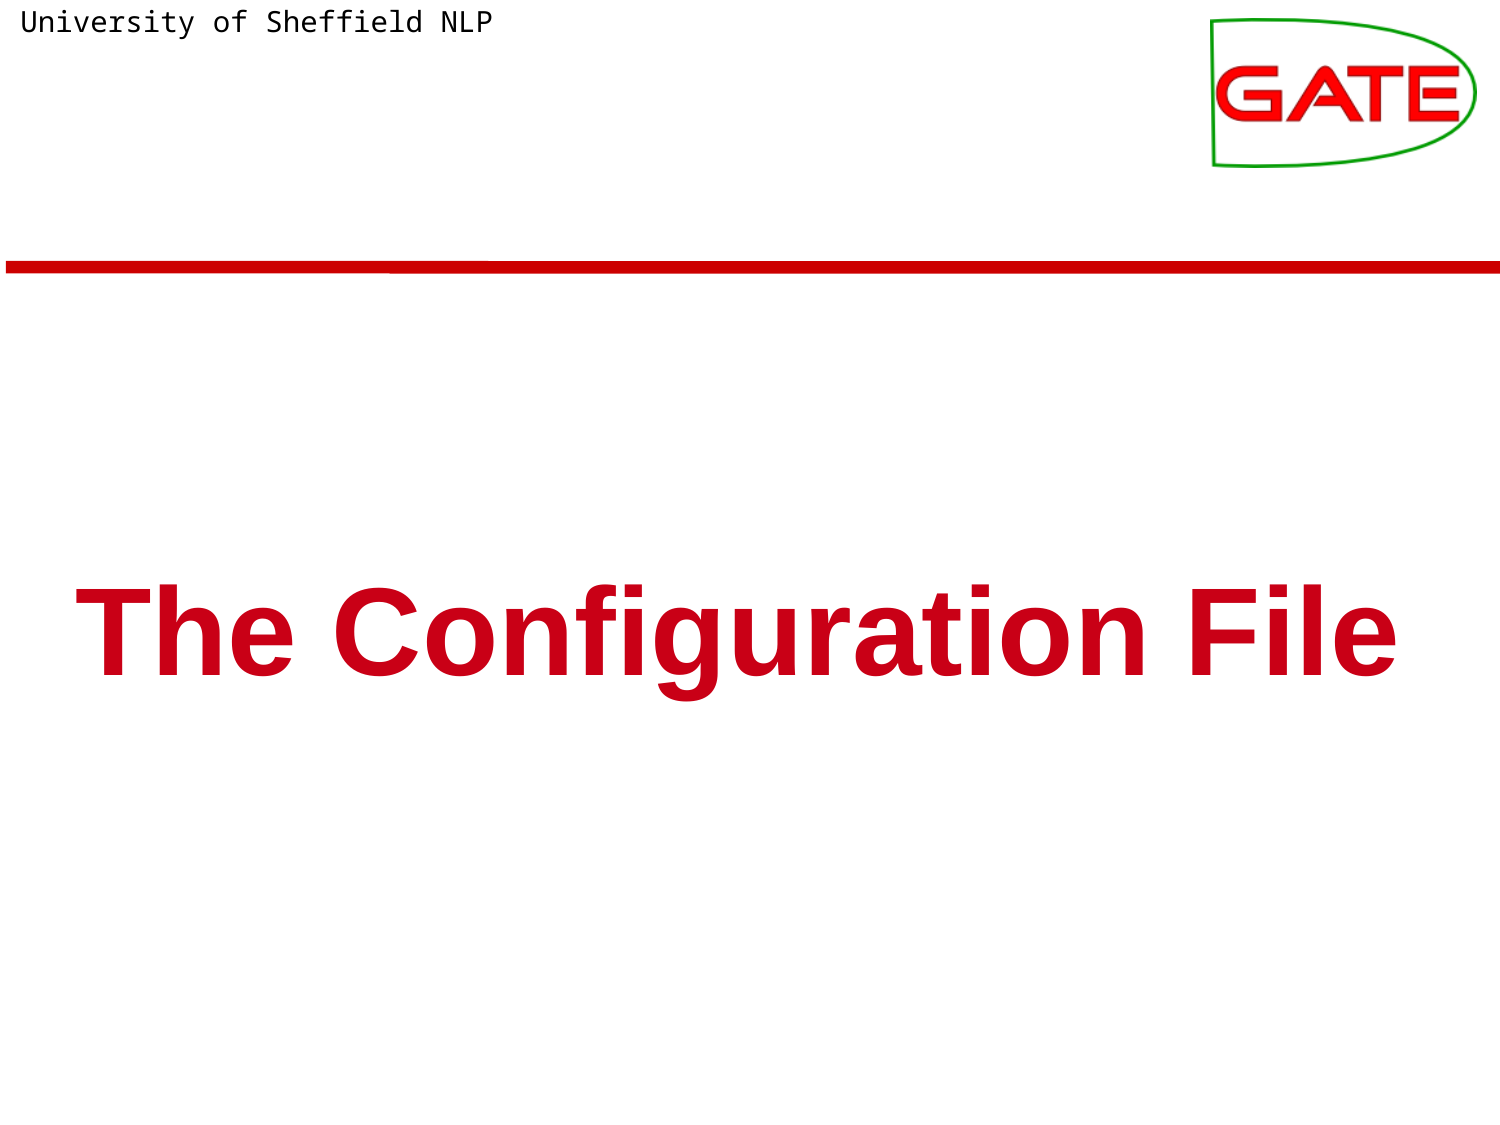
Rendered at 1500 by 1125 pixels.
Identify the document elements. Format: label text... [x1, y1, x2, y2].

picture [1210, 18, 1477, 168]
subtitle The Configuration File [59, 250, 1418, 1002]
